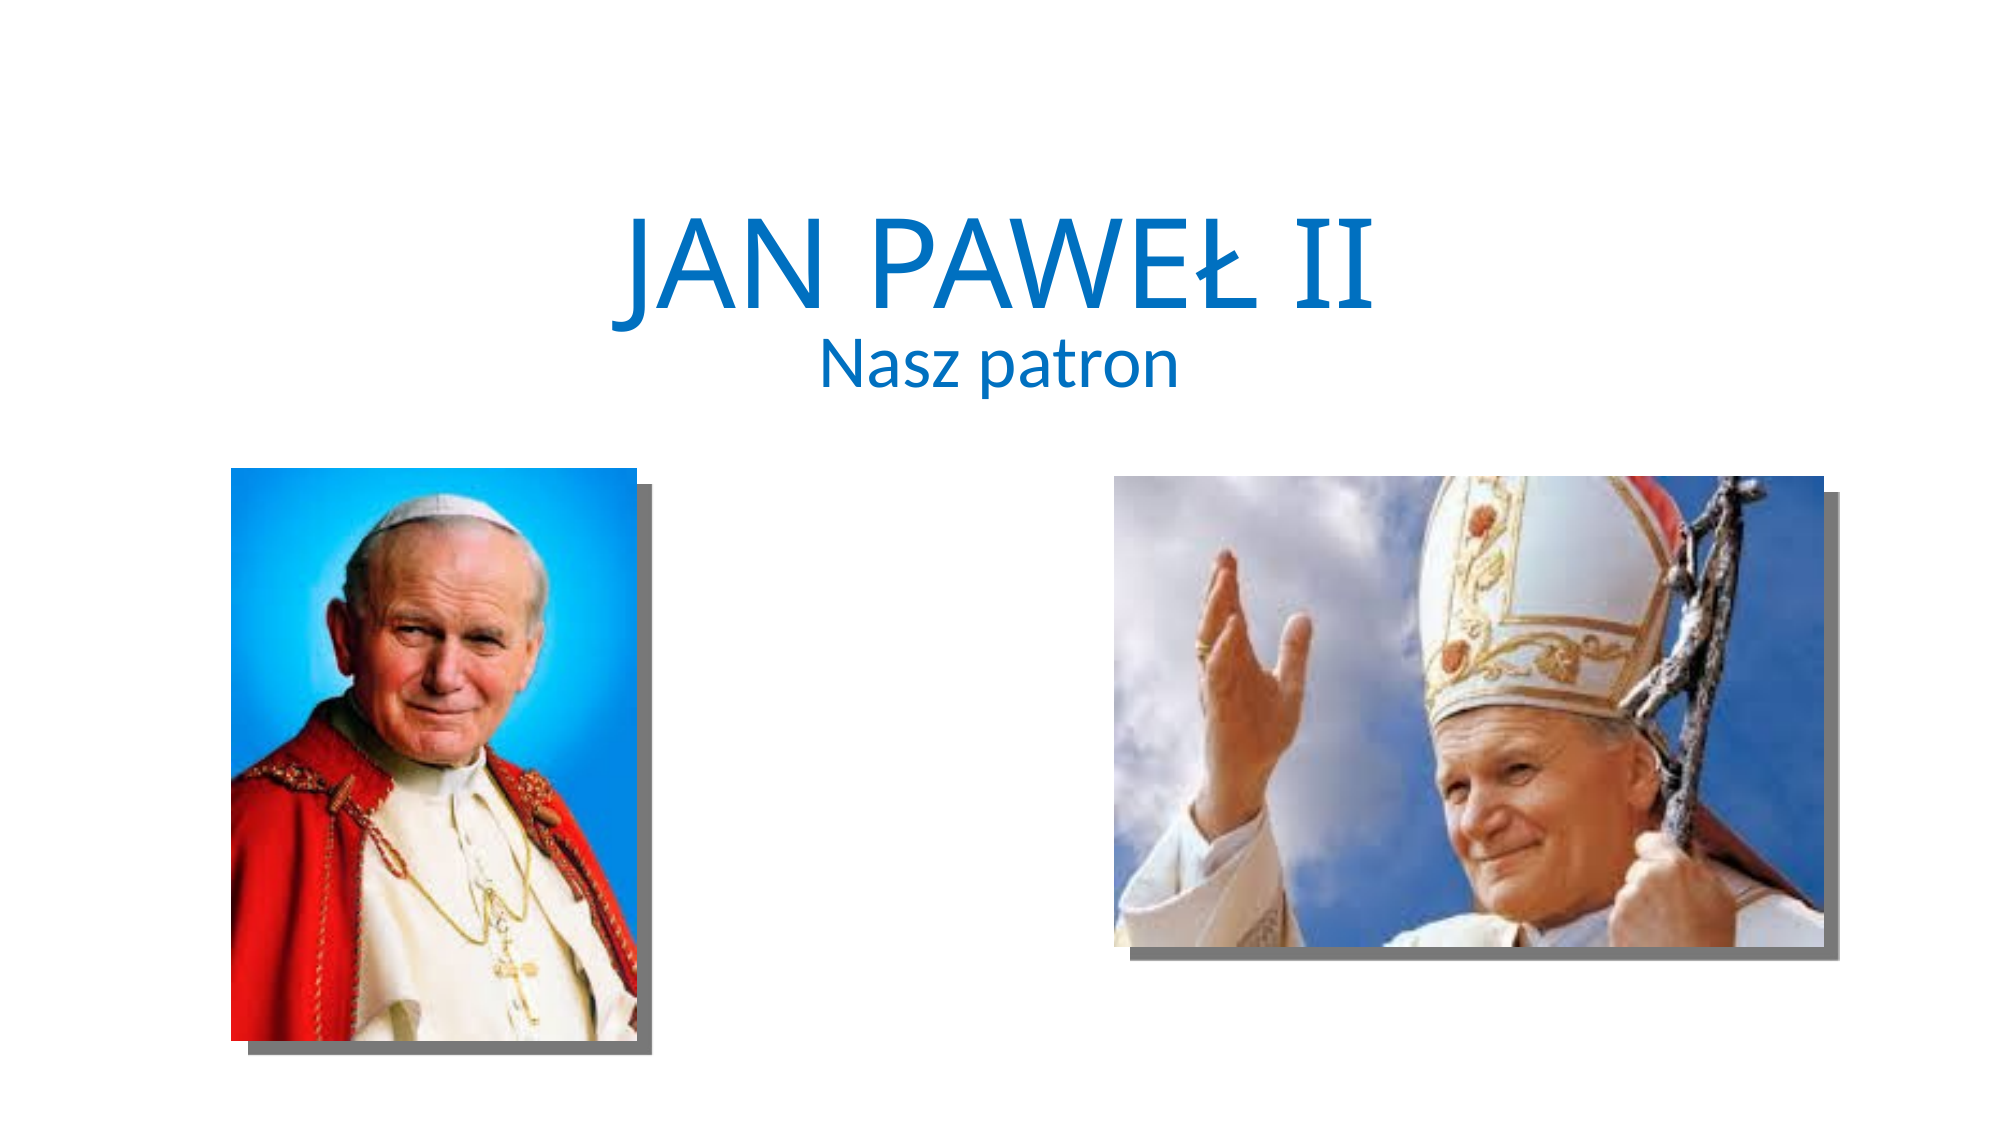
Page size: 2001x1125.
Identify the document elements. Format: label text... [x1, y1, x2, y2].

picture [231, 468, 637, 1041]
picture [231, 468, 301, 583]
subtitle Nasz patron [249, 315, 1750, 477]
title JAN PAWEŁ II [249, 36, 1750, 315]
picture [1114, 476, 1824, 947]
